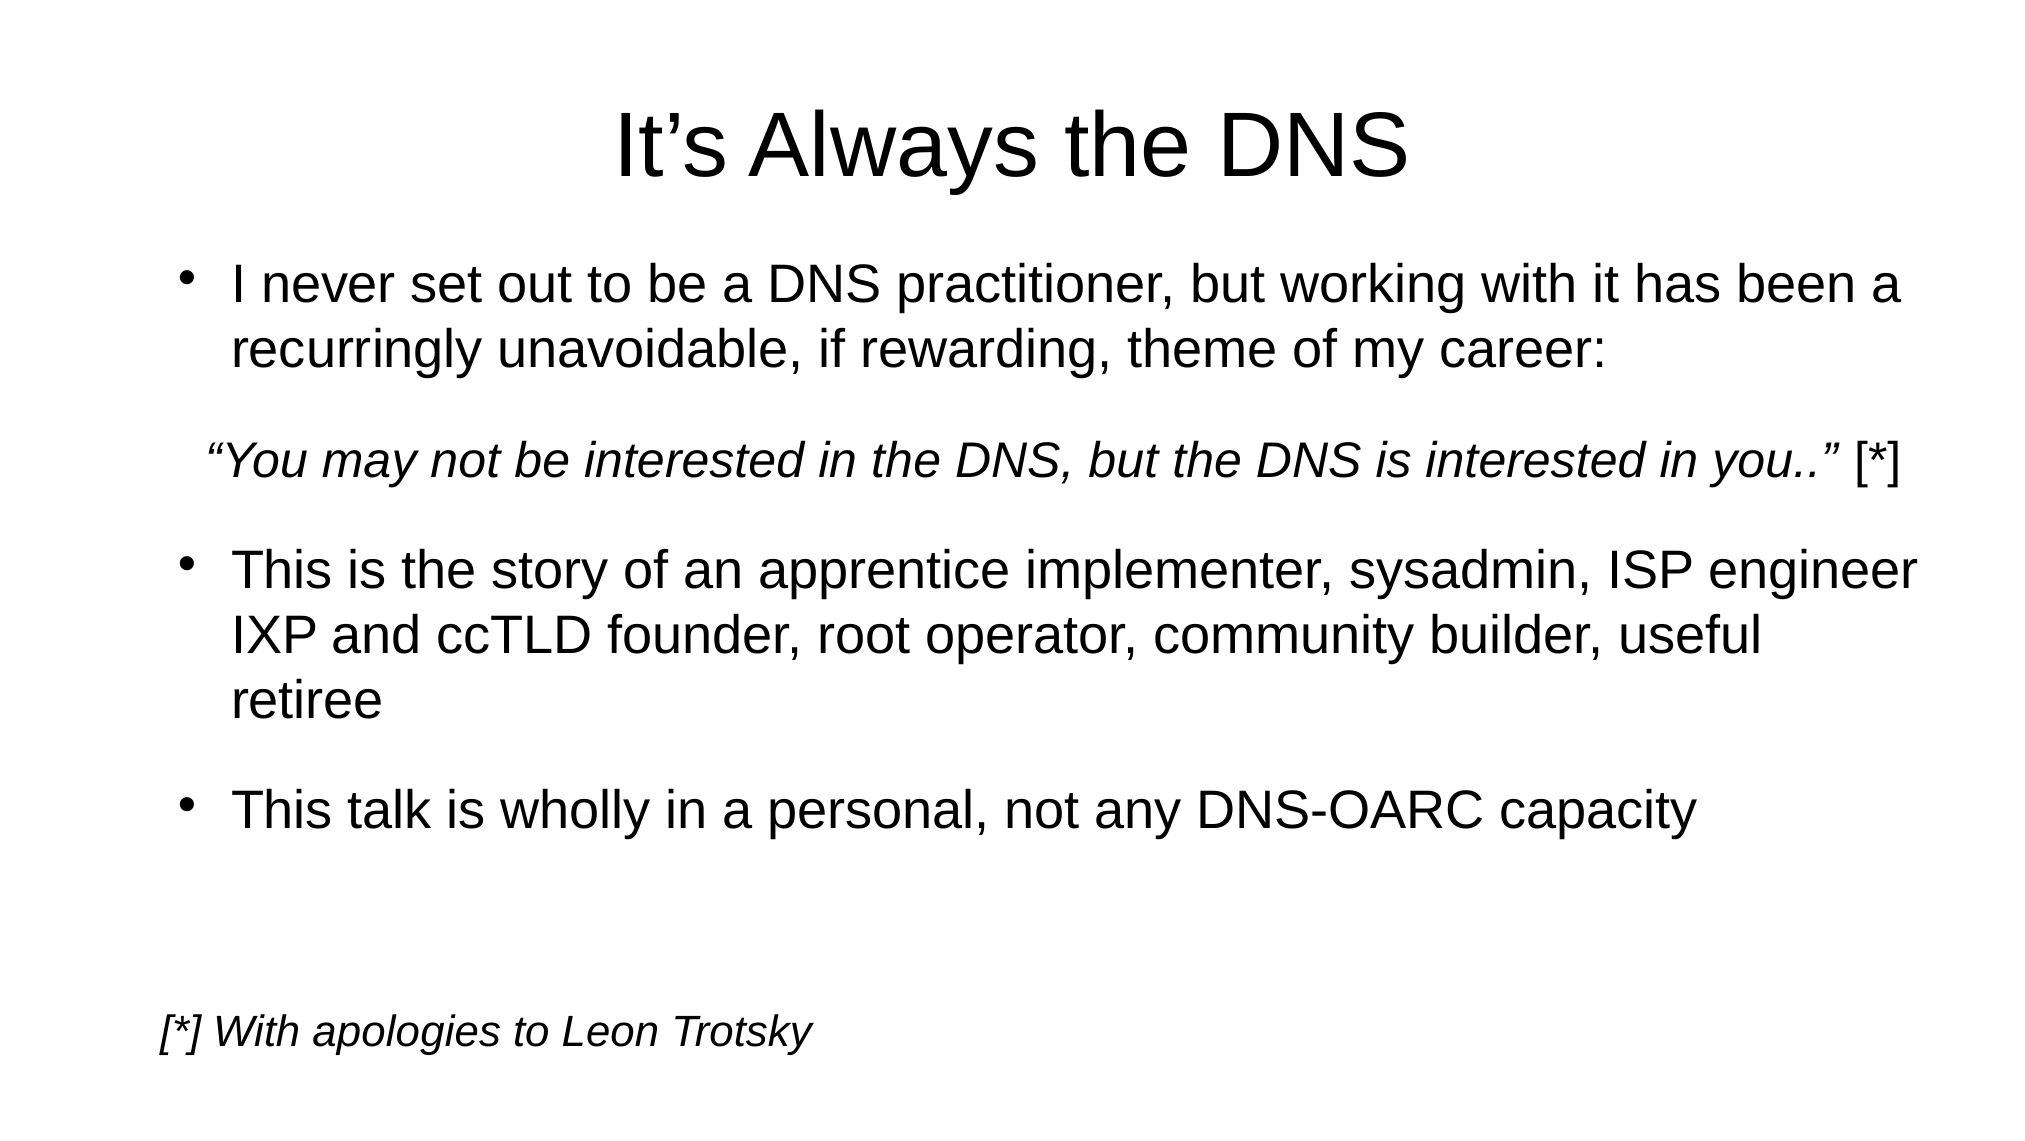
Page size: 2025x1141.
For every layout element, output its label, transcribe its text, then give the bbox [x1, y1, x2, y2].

title It’s Always the DNS [101, 45, 1924, 236]
list I never set out to be a DNS practitioner, but working with it has been a recurringly unavoidable, if rewarding, theme of my career: “You may not be interested in the DNS, but the DNS is interested in you..” [*] This is the story of an apprentice implementer, sysadmin, ISP engineer IXP and ccTLD founder, root operator, community builder, useful retiree This talk is wholly in a personal, not any DNS-OARC capacity [*] With apologies to Leon Trotsky [101, 248, 1924, 909]
